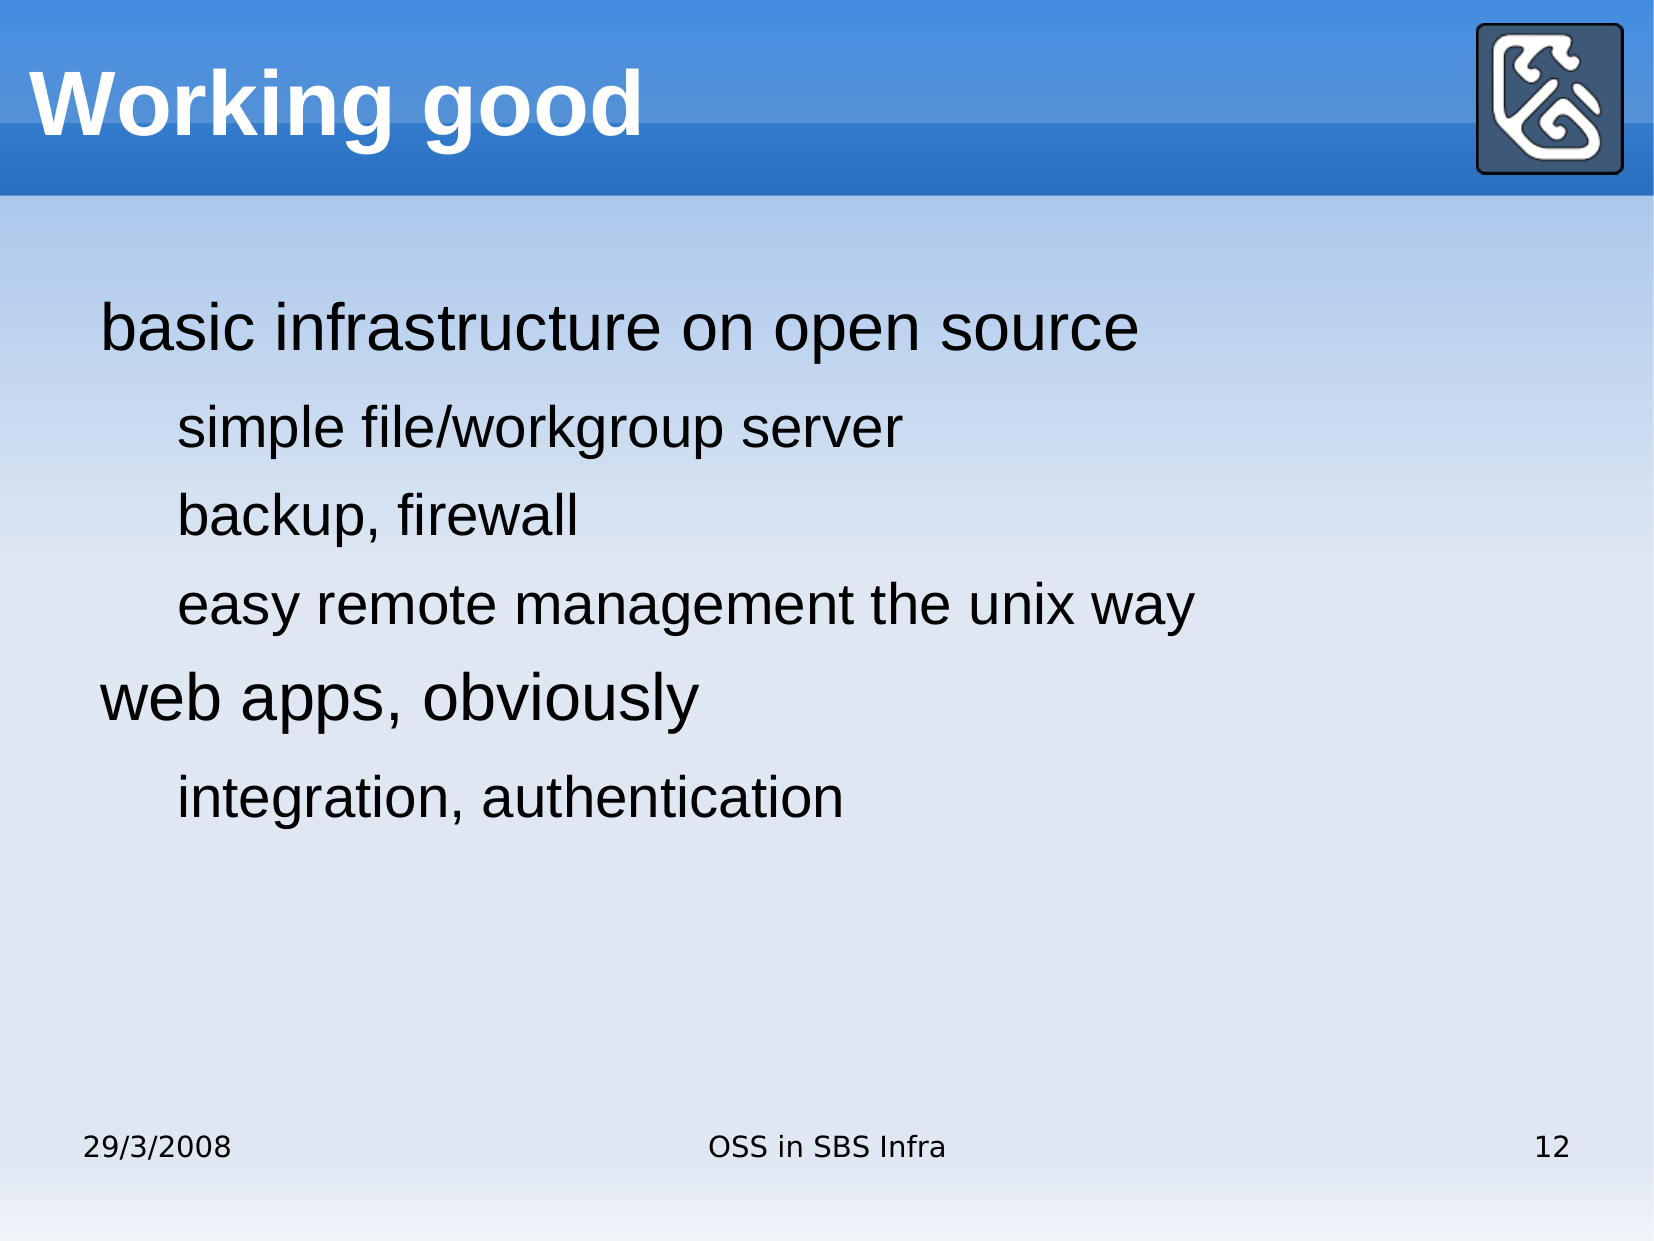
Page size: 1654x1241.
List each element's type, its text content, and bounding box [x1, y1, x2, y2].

picture [0, 0, 1654, 1241]
title Working good [29, 7, 1388, 200]
list basic infrastructure on open source simple file/workgroup server backup, firewall easy remote management the unix way web apps, obviously integration, authentication [82, 290, 1571, 1094]
